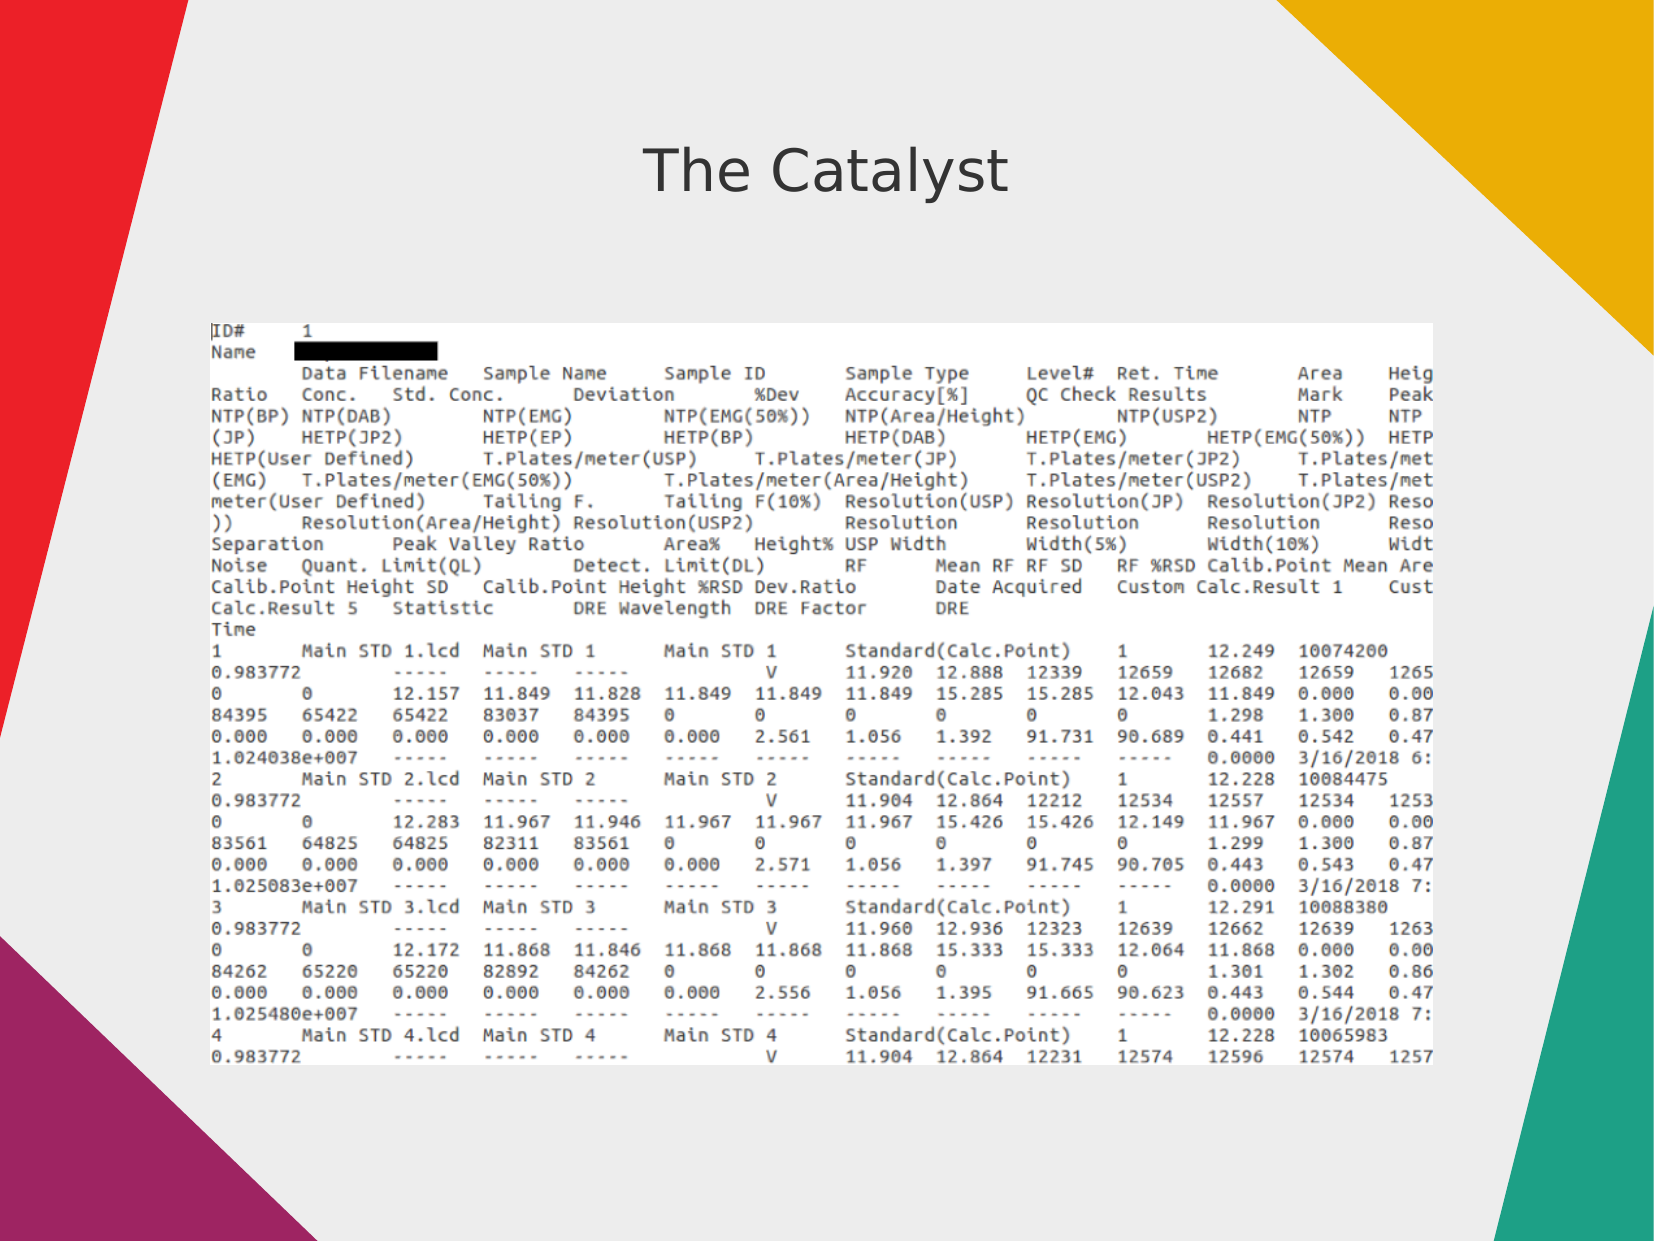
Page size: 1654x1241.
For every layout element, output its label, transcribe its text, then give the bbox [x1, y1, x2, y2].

picture [210, 323, 1433, 1066]
title The Catalyst [114, 73, 1539, 271]
